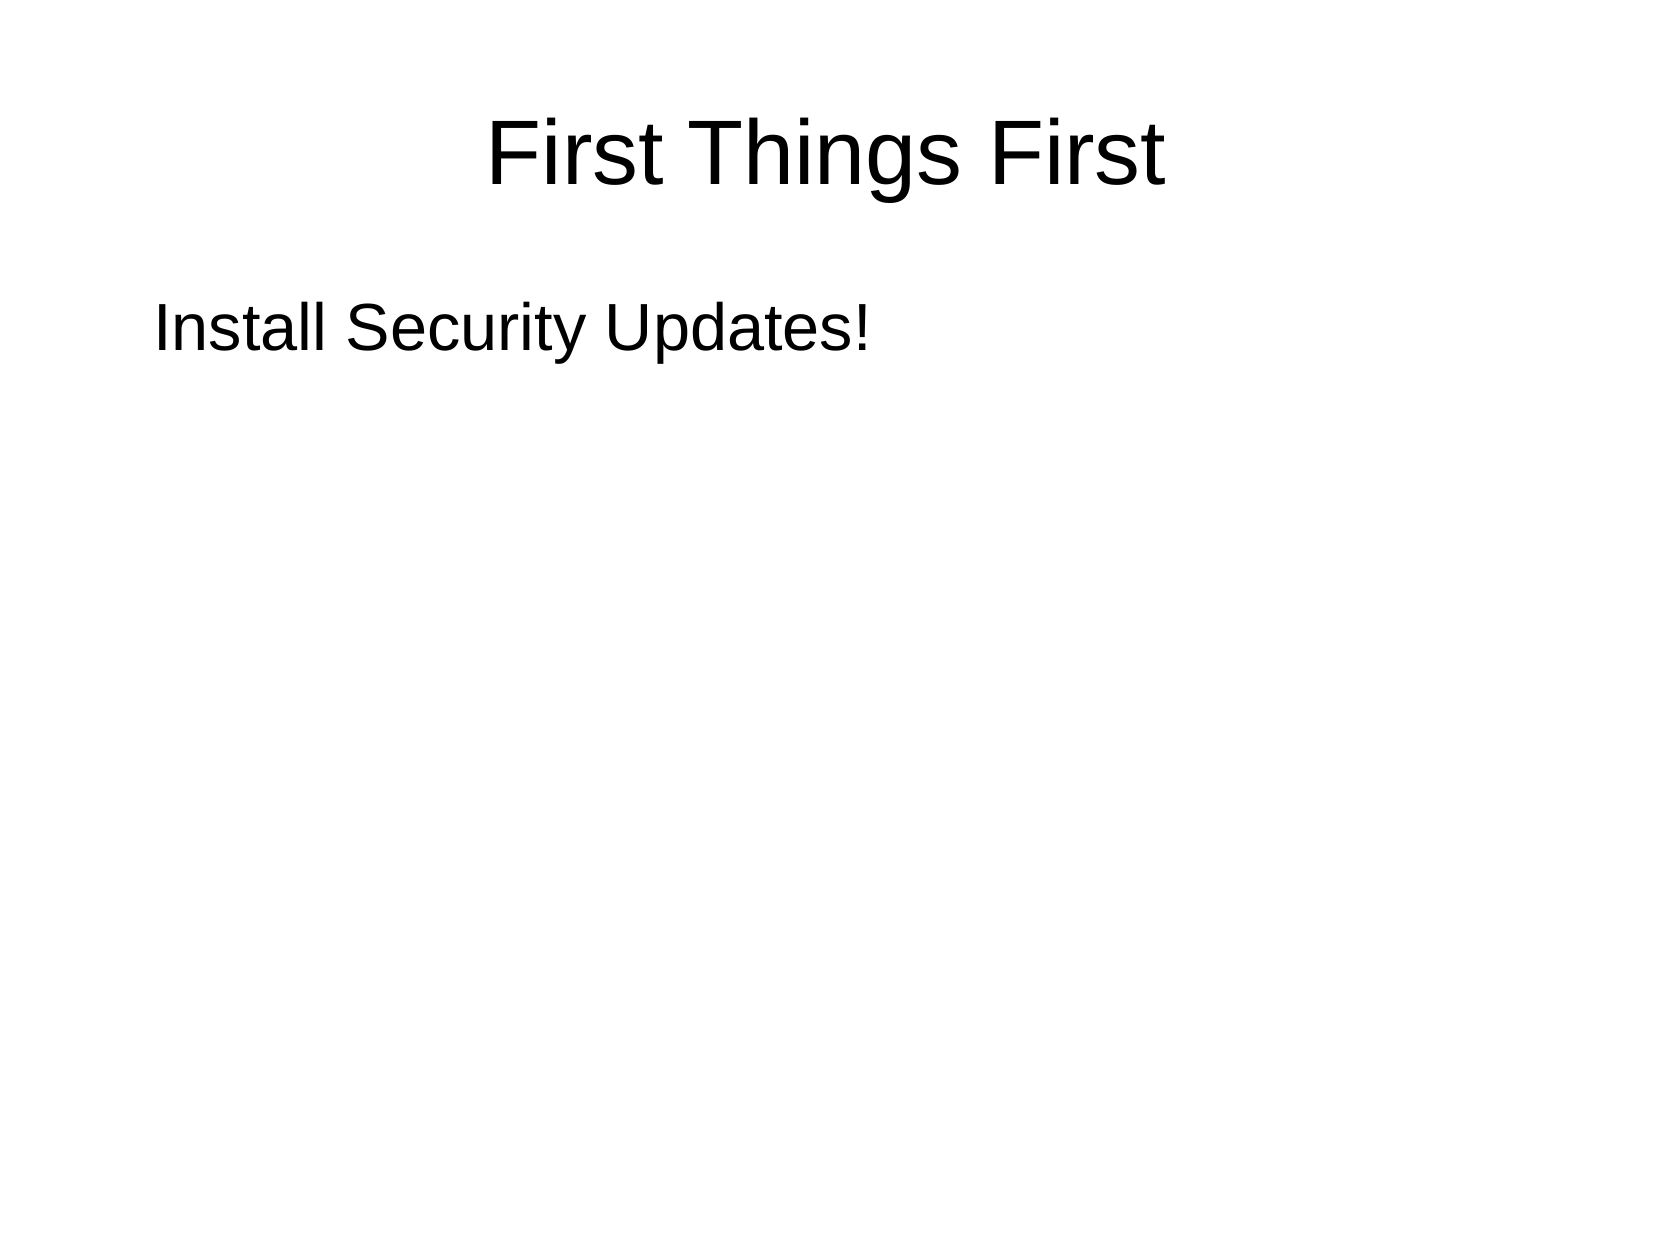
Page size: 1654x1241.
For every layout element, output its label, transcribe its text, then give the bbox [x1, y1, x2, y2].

list Install Security Updates! [82, 290, 1538, 1010]
title First Things First [82, 49, 1571, 257]
